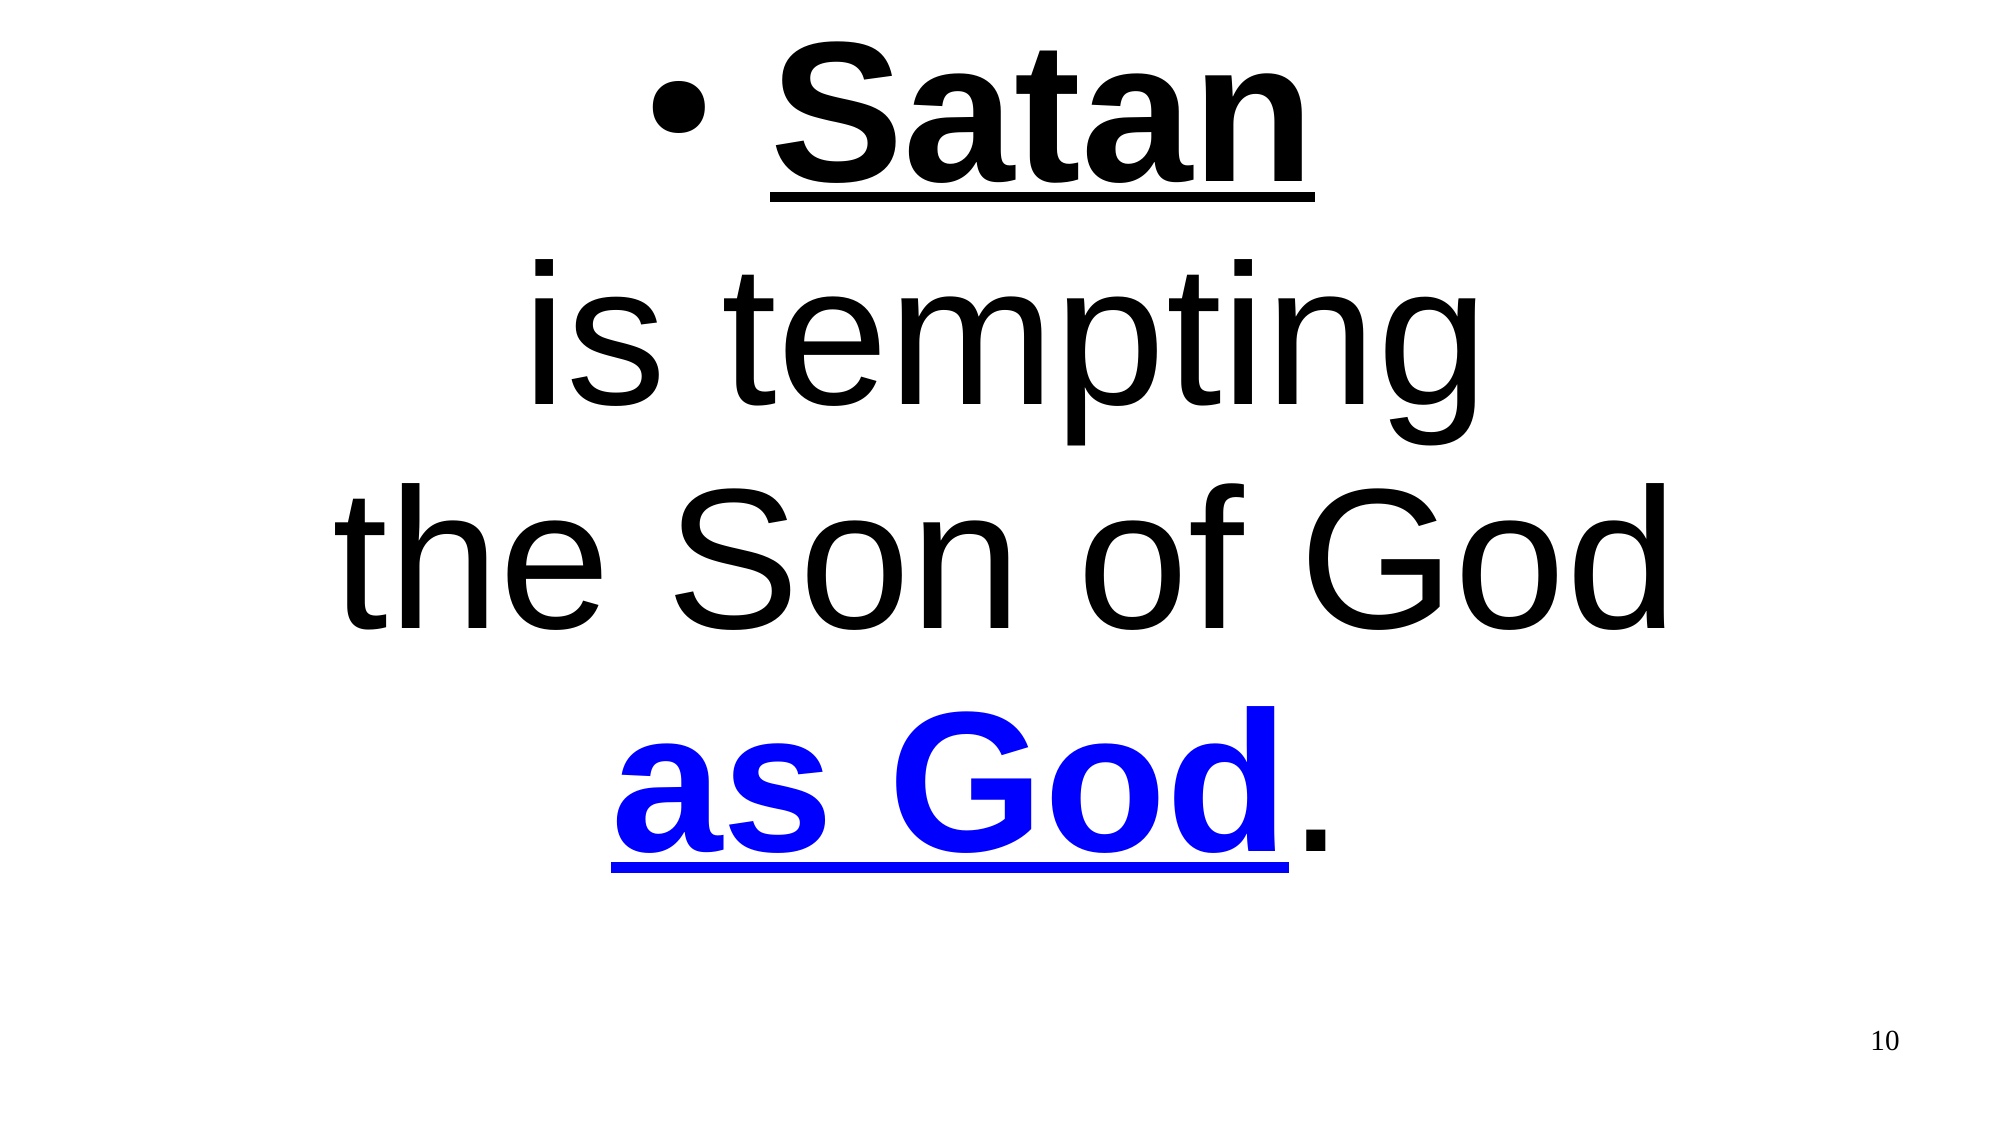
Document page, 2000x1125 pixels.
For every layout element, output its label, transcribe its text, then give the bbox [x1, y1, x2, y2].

list Satan is tempting the Son of God as God. [0, 0, 1996, 1123]
